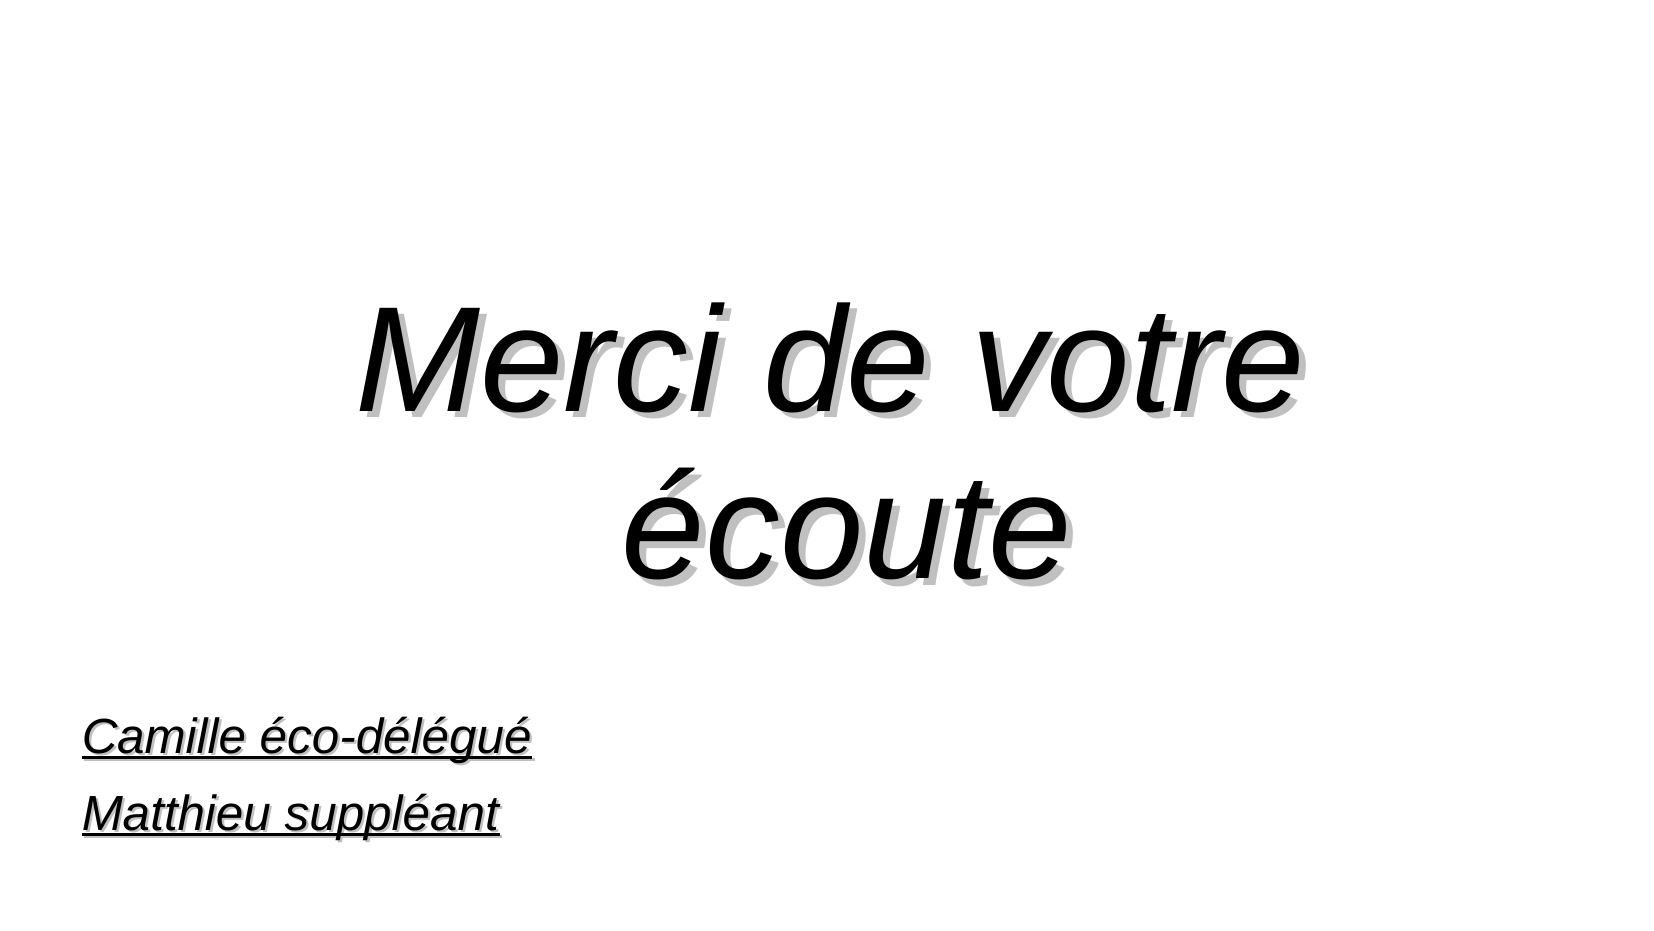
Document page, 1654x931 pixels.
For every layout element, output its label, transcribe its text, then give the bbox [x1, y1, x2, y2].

subtitle Merci de votre écoute [82, 59, 1571, 827]
list Camille éco-délégué Matthieu suppléant [29, 708, 538, 857]
